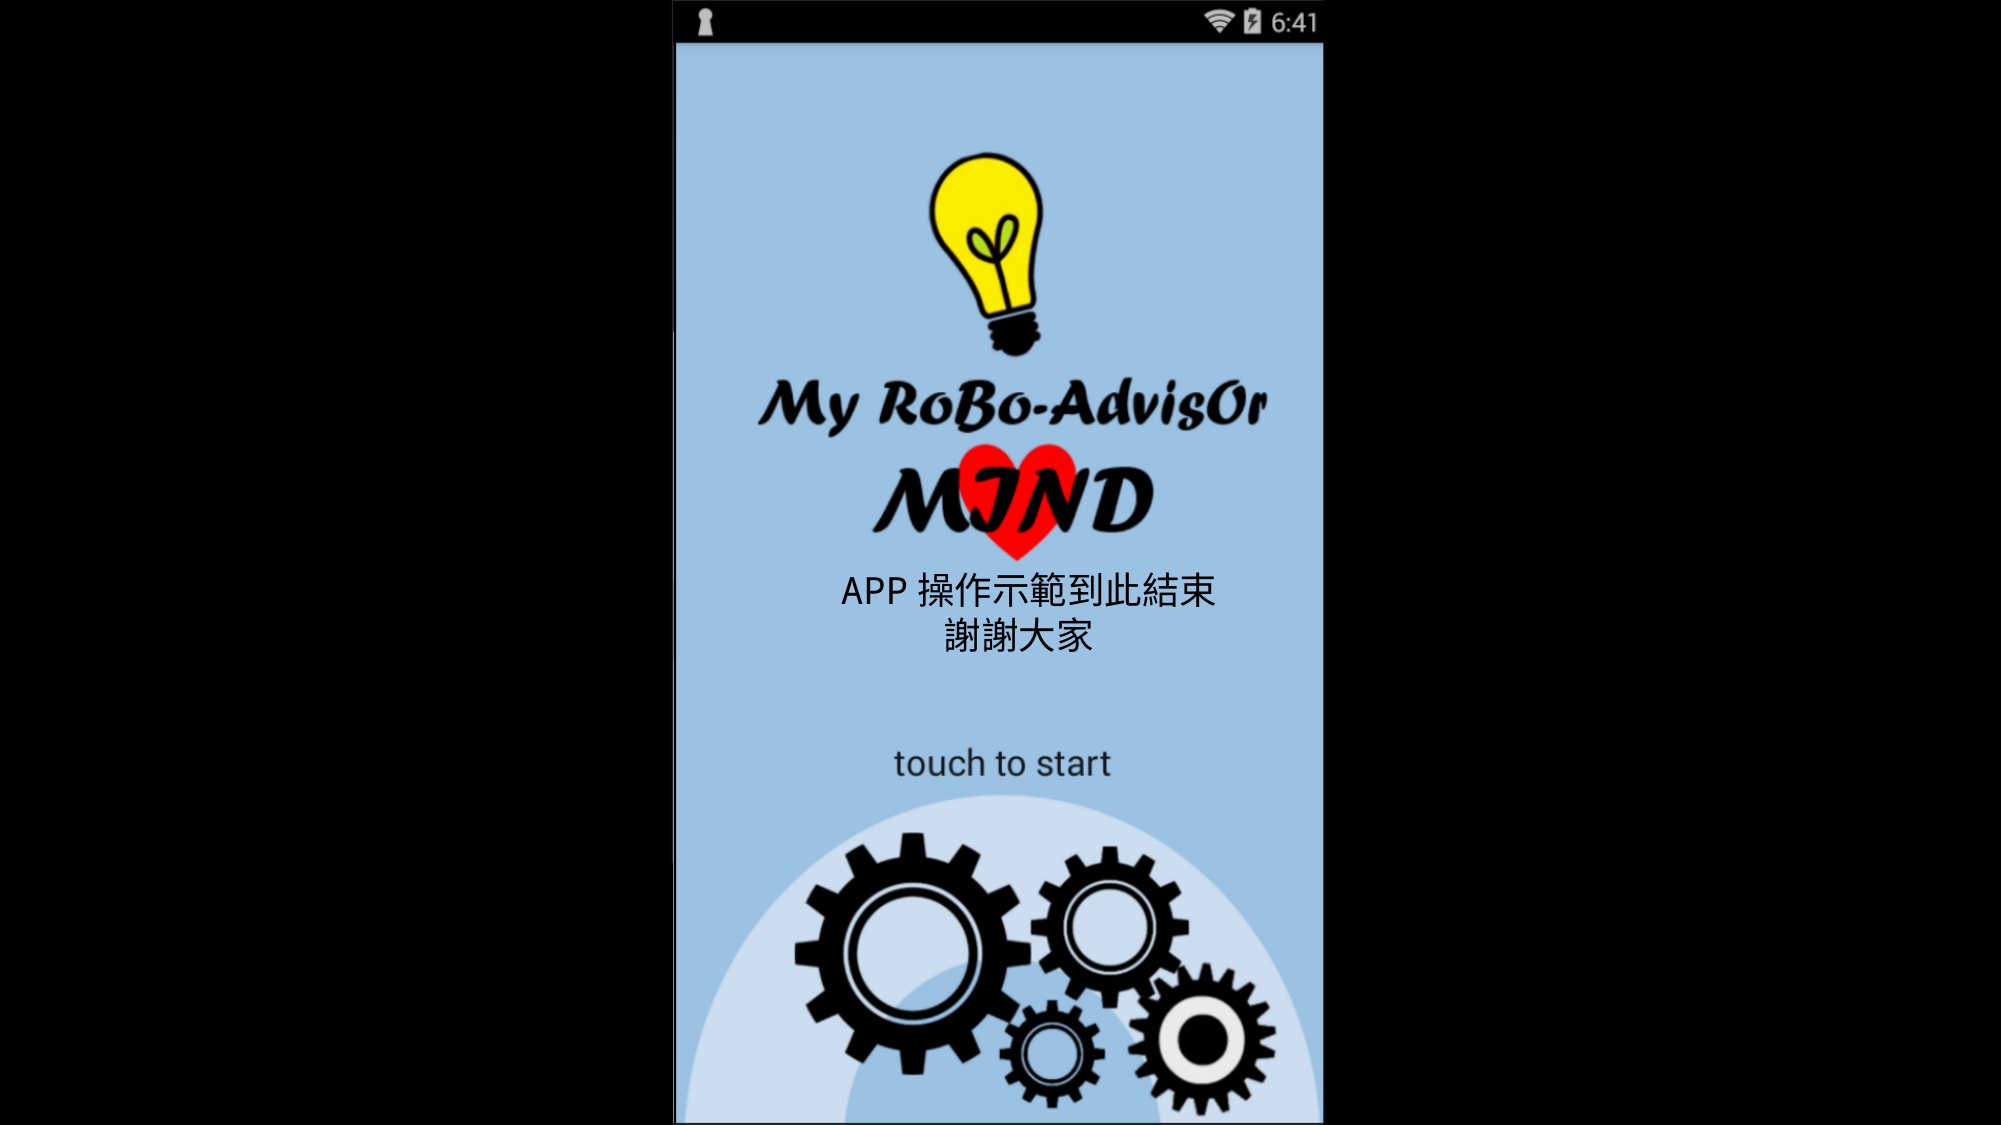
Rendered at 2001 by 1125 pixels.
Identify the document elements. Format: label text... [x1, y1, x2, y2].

text_box APP操作示範到此結束 謝謝大家 [826, 559, 1323, 664]
picture [0, 0, 2000, 1125]
